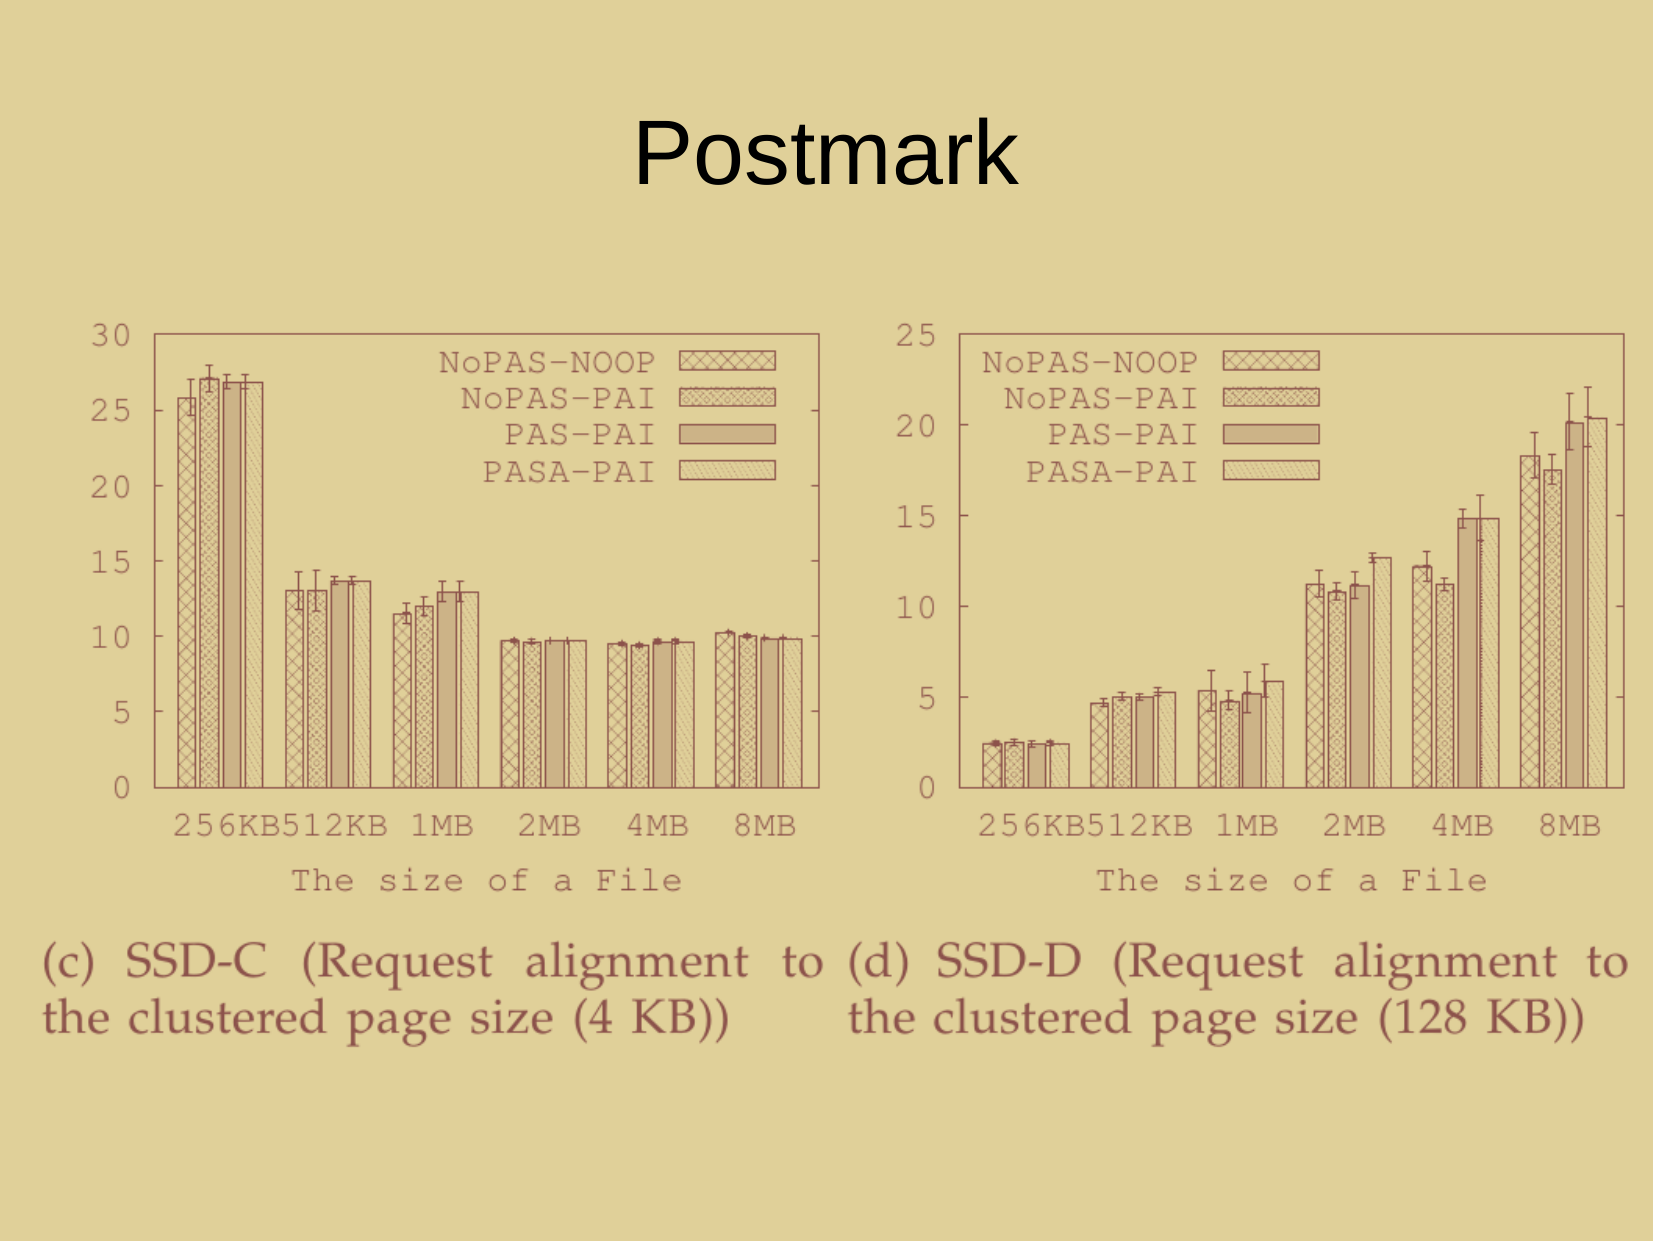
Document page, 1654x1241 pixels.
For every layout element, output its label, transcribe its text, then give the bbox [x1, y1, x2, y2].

picture [37, 299, 1639, 1091]
title Postmark [82, 49, 1571, 257]
